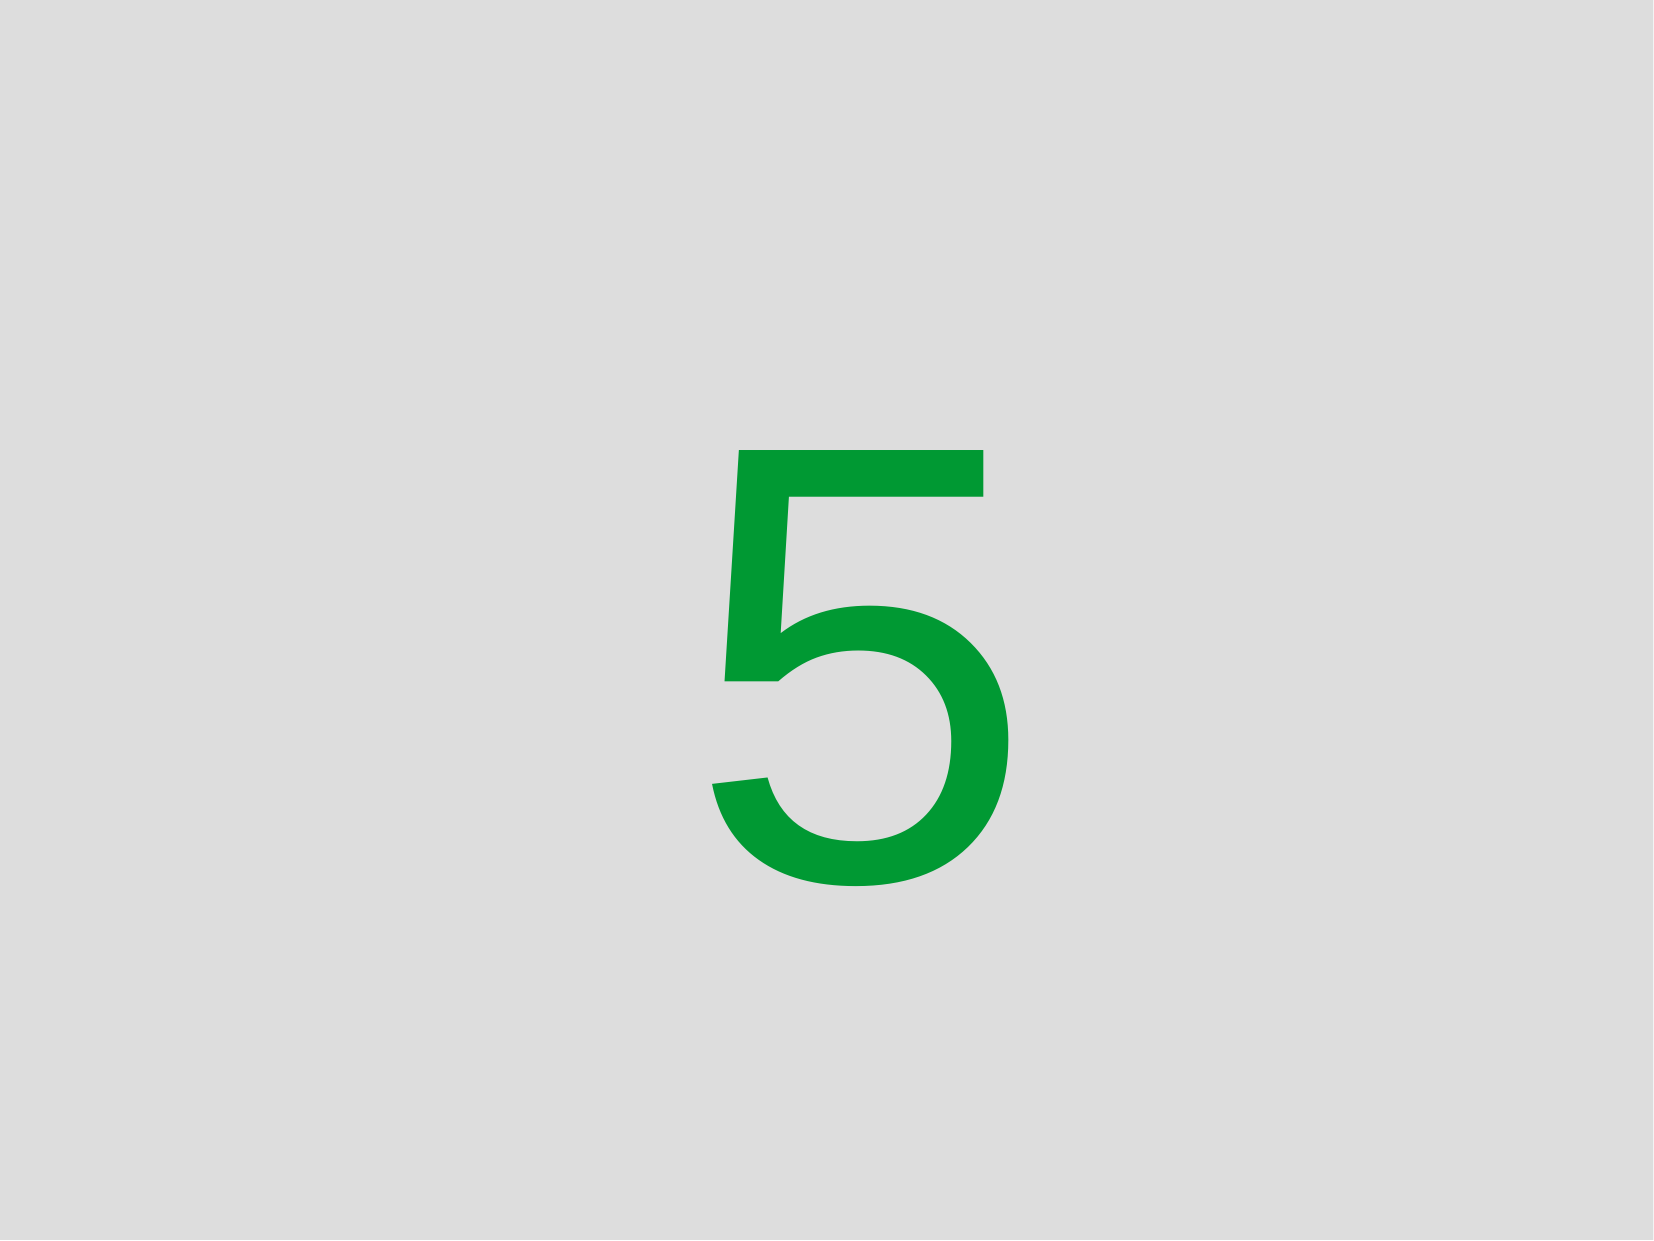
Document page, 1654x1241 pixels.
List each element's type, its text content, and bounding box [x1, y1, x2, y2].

text_box 5 [673, 307, 1087, 1021]
